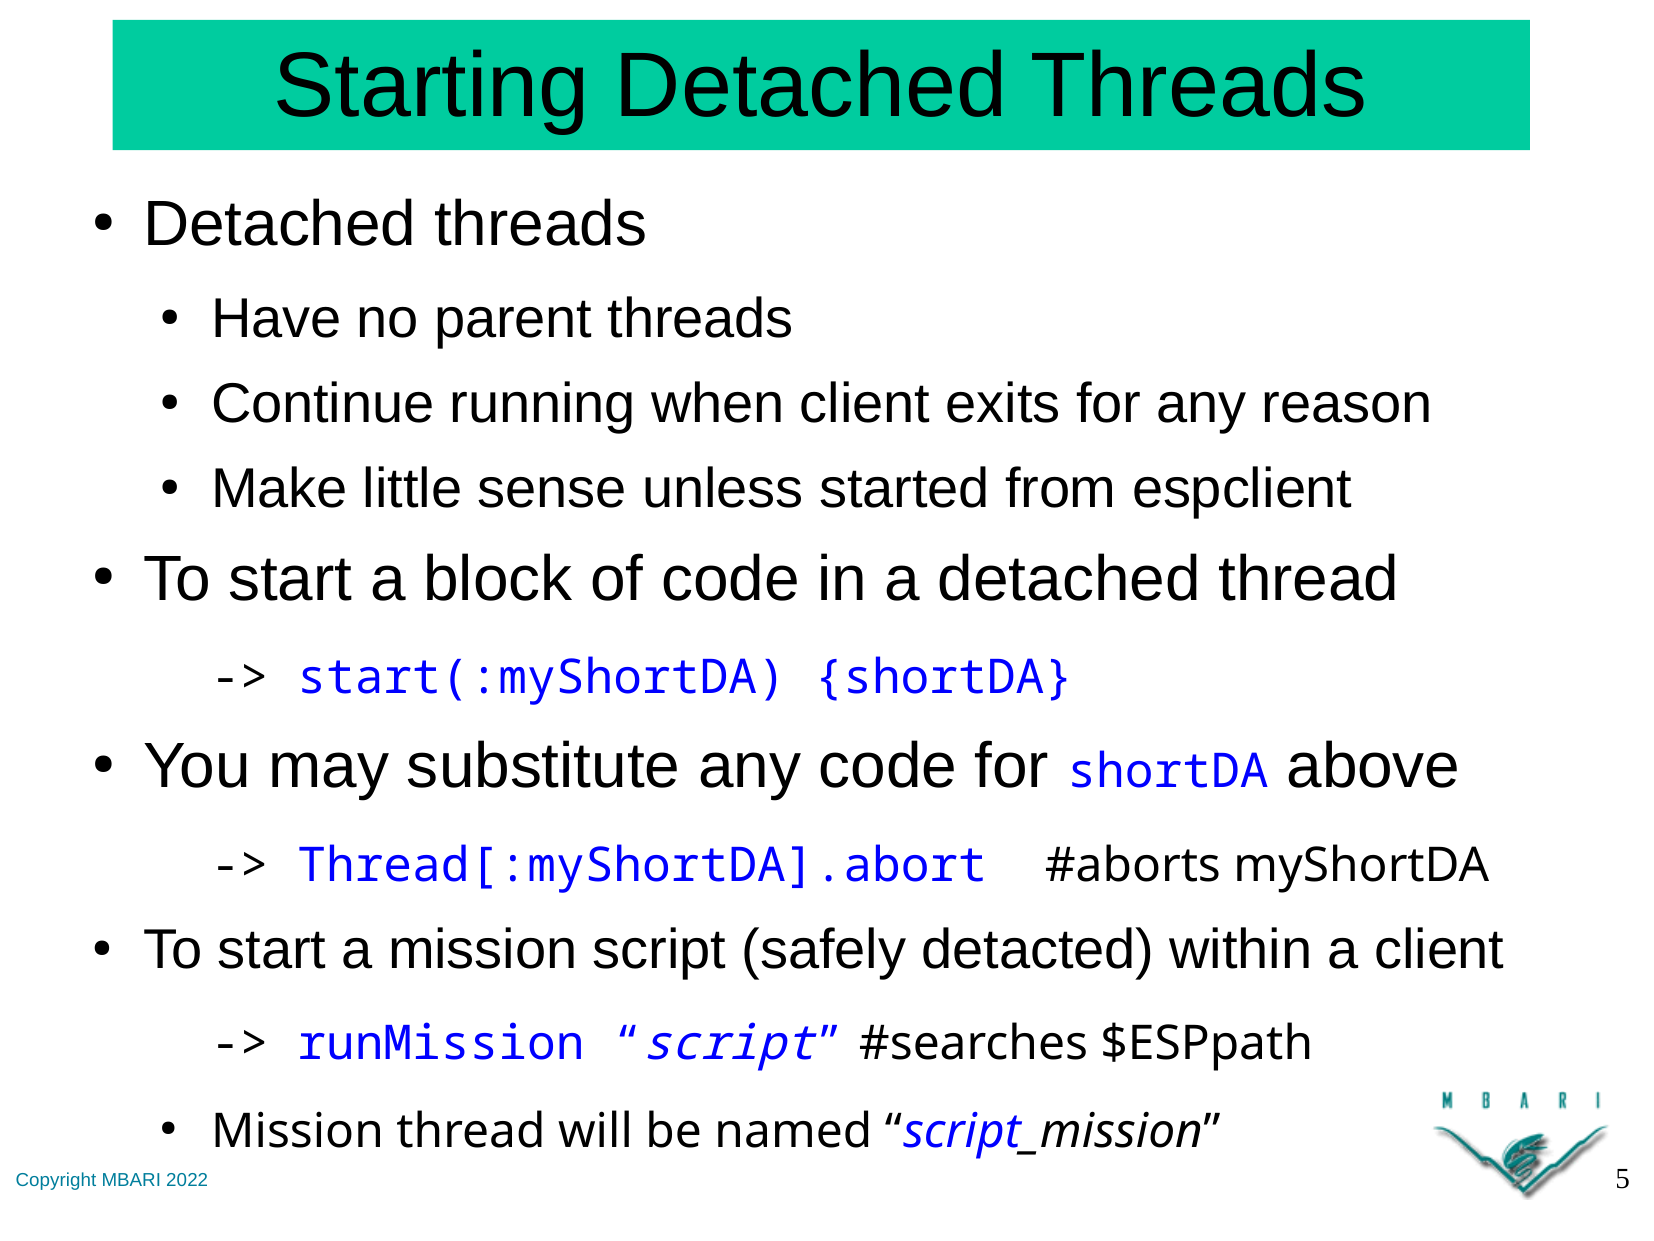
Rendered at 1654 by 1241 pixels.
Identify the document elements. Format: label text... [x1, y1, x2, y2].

picture [1426, 1163, 1613, 1200]
list Detached threads Have no parent threads Continue running when client exits for any reason Make little sense unless started from espclient To start a block of code in a detached thread -> start(:myShortDA) {shortDA} You may substitute any code for shortDA above -> Thread[:myShortDA].abort #aborts myShortDA To start a mission script (safely detacted) within a client -> runMission “script” #searches $ESPpath Mission thread will be named “script_mission” [75, 187, 1613, 1163]
title Starting Detached Threads [112, 19, 1530, 151]
